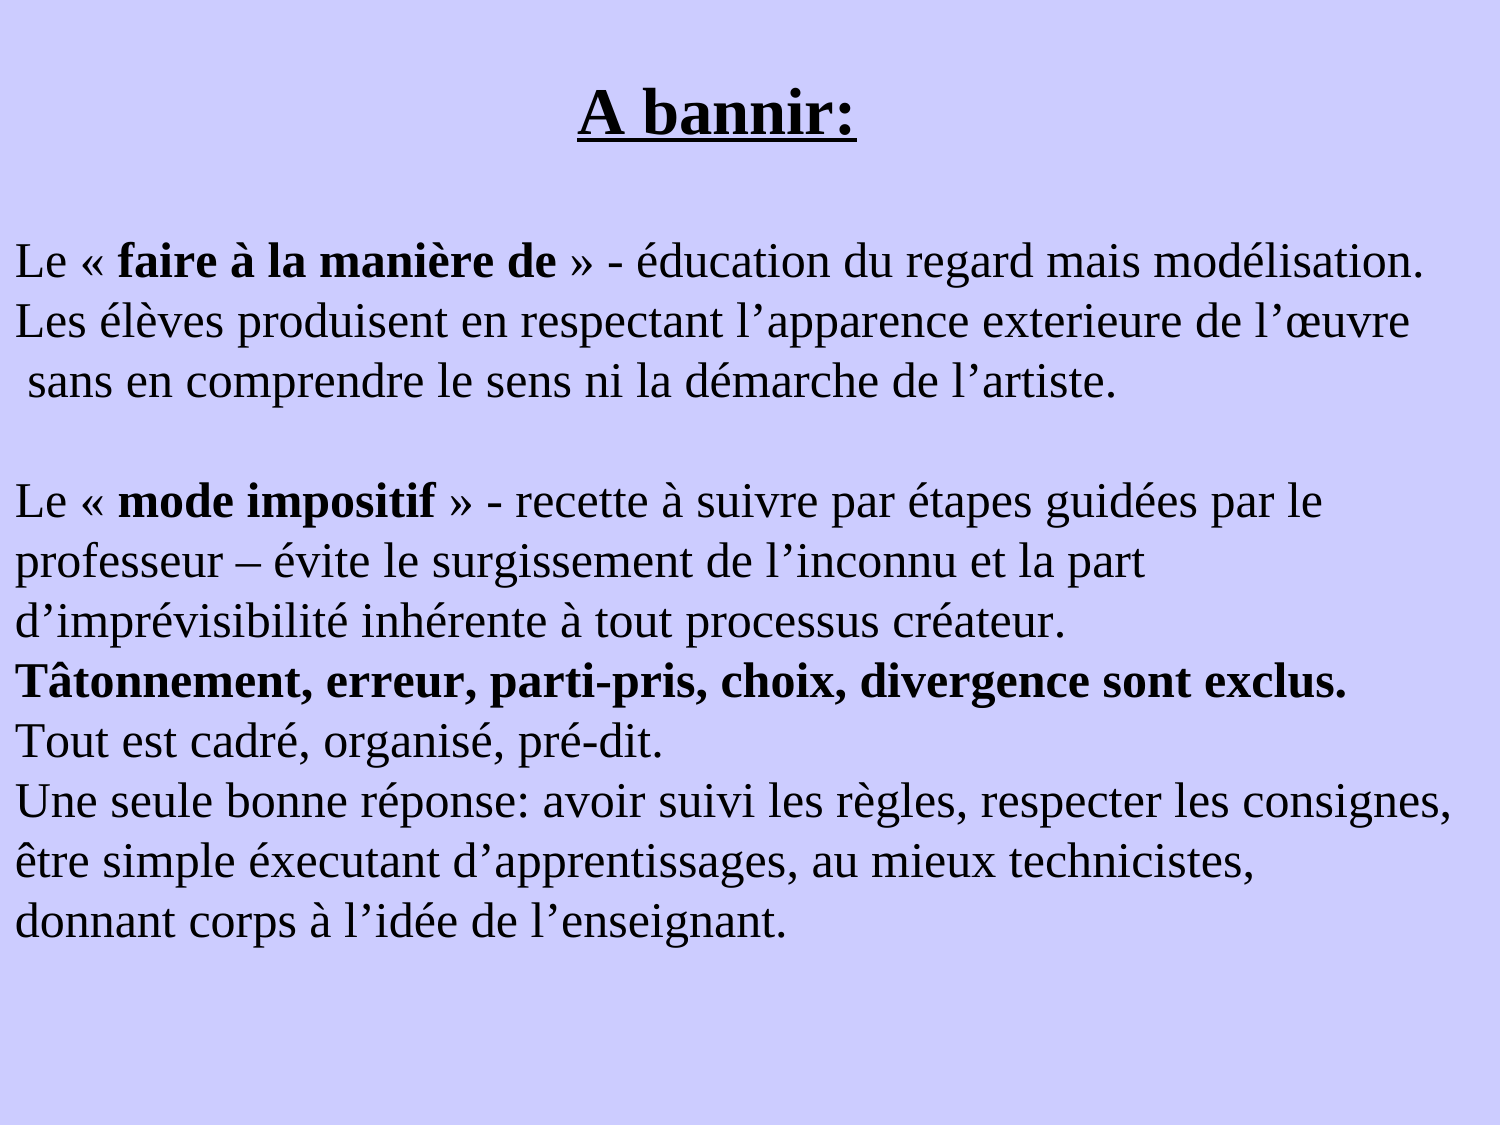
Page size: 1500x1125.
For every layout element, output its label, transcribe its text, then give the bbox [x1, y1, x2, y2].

text_box A bannir: Le « faire à la manière de » - éducation du regard mais modélisation. Les élèves produisent en respectant l’apparence exterieure de l’œuvre sans en comprendre le sens ni la démarche de l’artiste. Le « mode impositif » - recette à suivre par étapes guidées par le professeur – évite le surgissement de l’inconnu et la part d’imprévisibilité inhérente à tout processus créateur. Tâtonnement, erreur, parti-pris, choix, divergence sont exclus. Tout est cadré, organisé, pré-dit. Une seule bonne réponse: avoir suivi les règles, respecter les consignes, être simple éxecutant d’apprentissages, au mieux technicistes, donnant corps à l’idée de l’enseignant. [0, 0, 1500, 1125]
